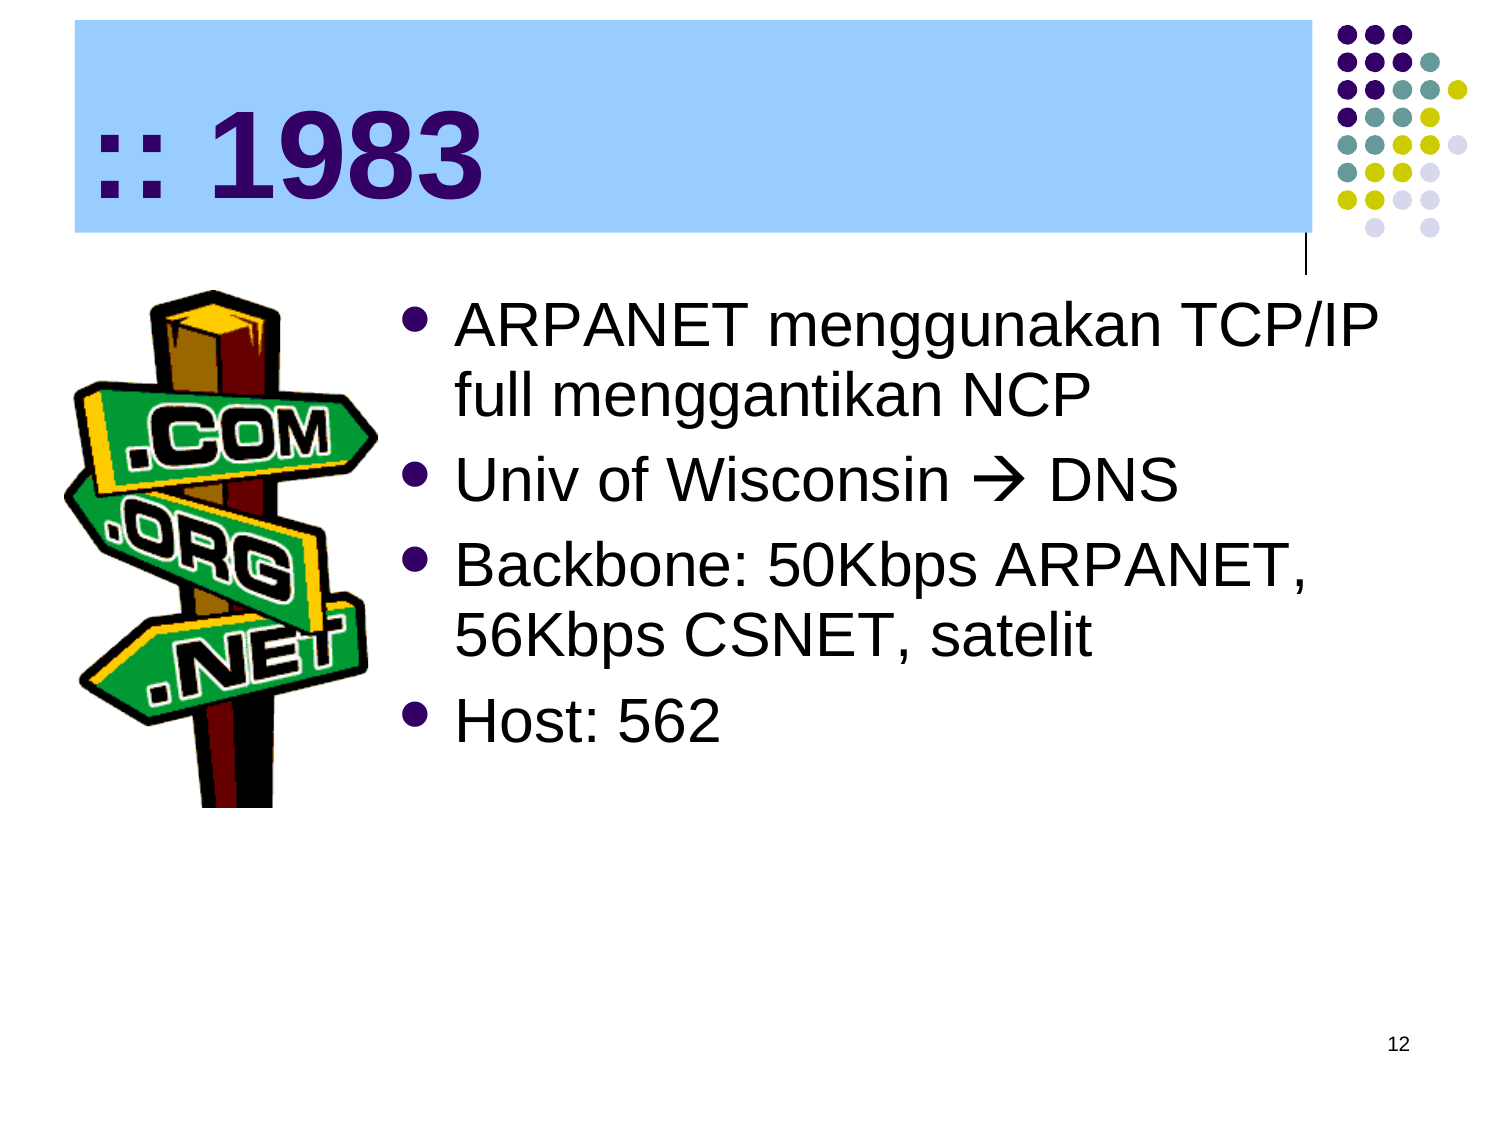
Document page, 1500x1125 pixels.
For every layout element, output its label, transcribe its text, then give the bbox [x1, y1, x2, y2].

picture [64, 290, 378, 809]
list ARPANET menggunakan TCP/IP full menggantikan NCP Univ of Wisconsin  DNS Backbone: 50Kbps ARPANET, 56Kbps CSNET, satelit Host: 562 [383, 282, 1426, 1006]
title :: 1983 [74, 20, 1313, 233]
